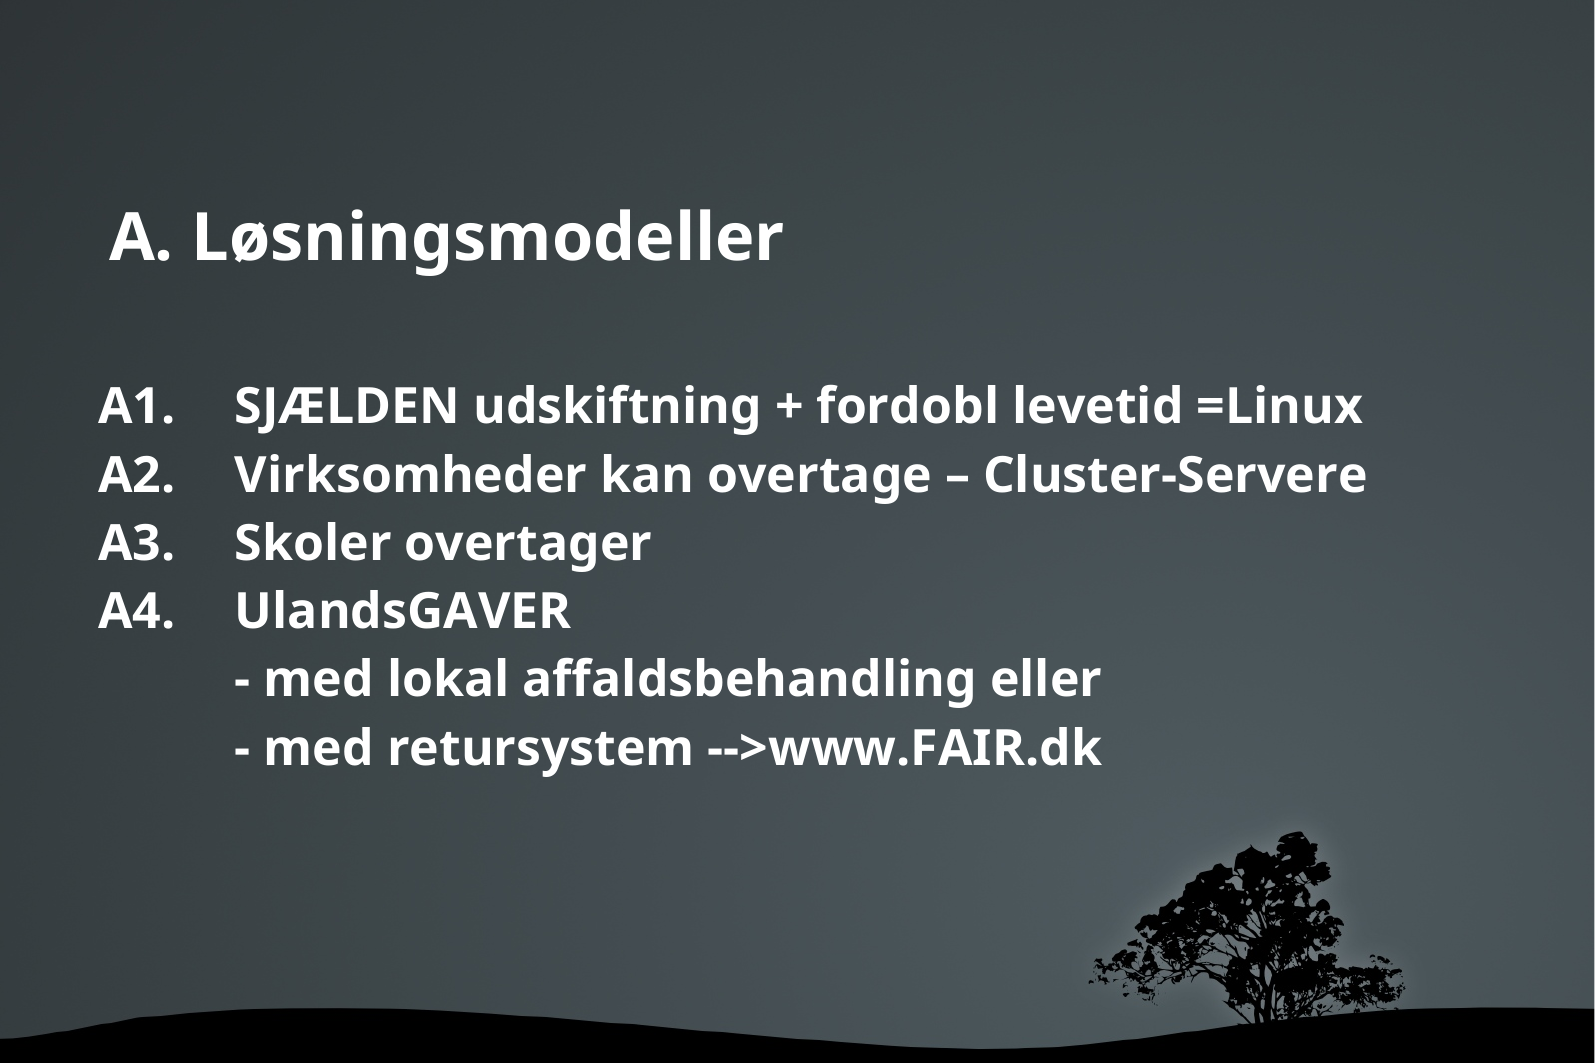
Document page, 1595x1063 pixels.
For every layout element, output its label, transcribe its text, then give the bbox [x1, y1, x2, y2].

text_box A. Løsningsmodeller A1. SJÆLDEN udskiftning + fordobl levetid =Linux A2. Virksomheder kan overtage – Cluster-Servere A3. Skoler overtager A4. UlandsGAVER - med lokal affaldsbehandling eller - med retursystem -->www.FAIR.dk [0, 0, 1595, 1063]
